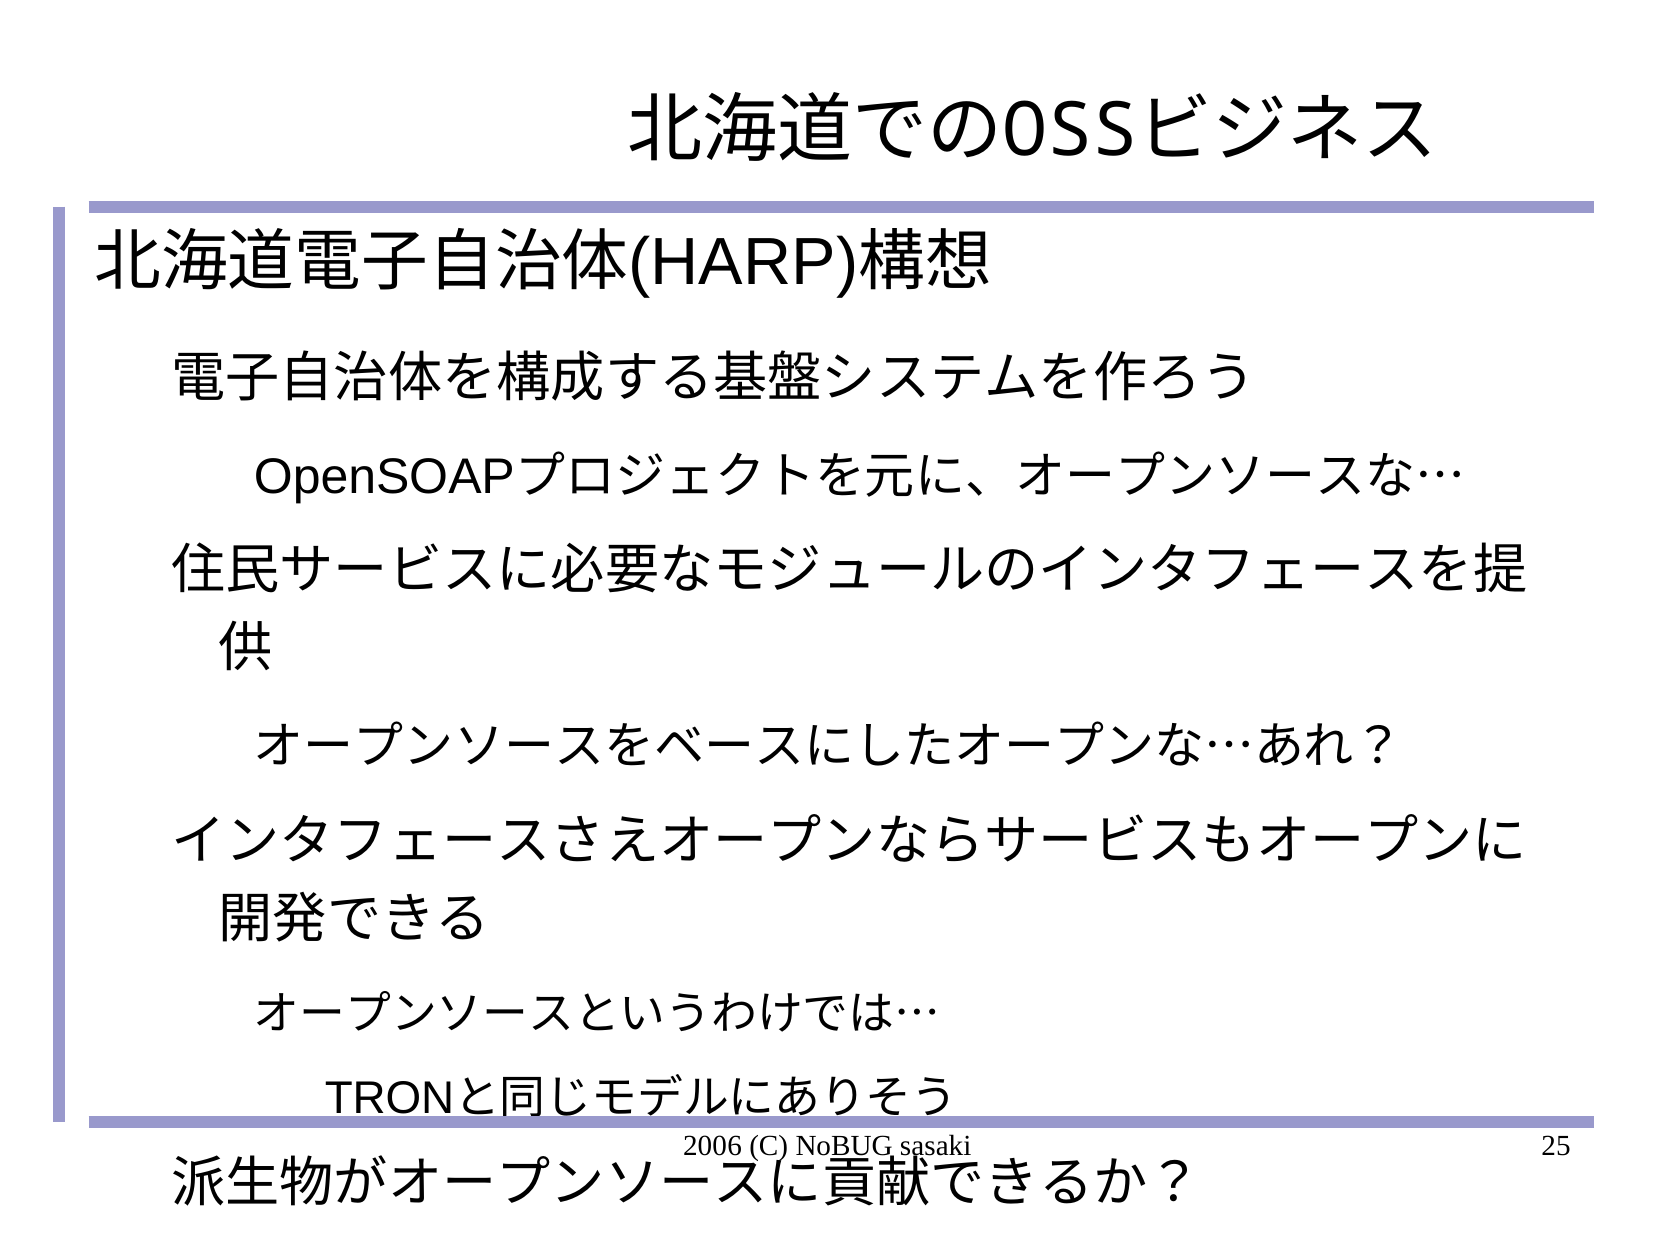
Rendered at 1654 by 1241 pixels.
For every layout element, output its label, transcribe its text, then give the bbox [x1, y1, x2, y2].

title 北海道でのOSSビジネス [501, 59, 1563, 187]
list 北海道電子自治体(HARP)構想 電子自治体を構成する基盤システムを作ろう OpenSOAPプロジェクトを元に、オープンソースな… 住民サービスに必要なモジュールのインタフェースを提供 オープンソースをベースにしたオープンな…あれ？ インタフェースさえオープンならサービスもオープンに開発できる オープンソースというわけでは… TRONと同じモデルにありそう 派生物がオープンソースに貢献できるか？ 開発ベースでオープンソースに還元されるもの… 運用ベースで社会に還元されるものは… [76, 206, 1565, 1123]
